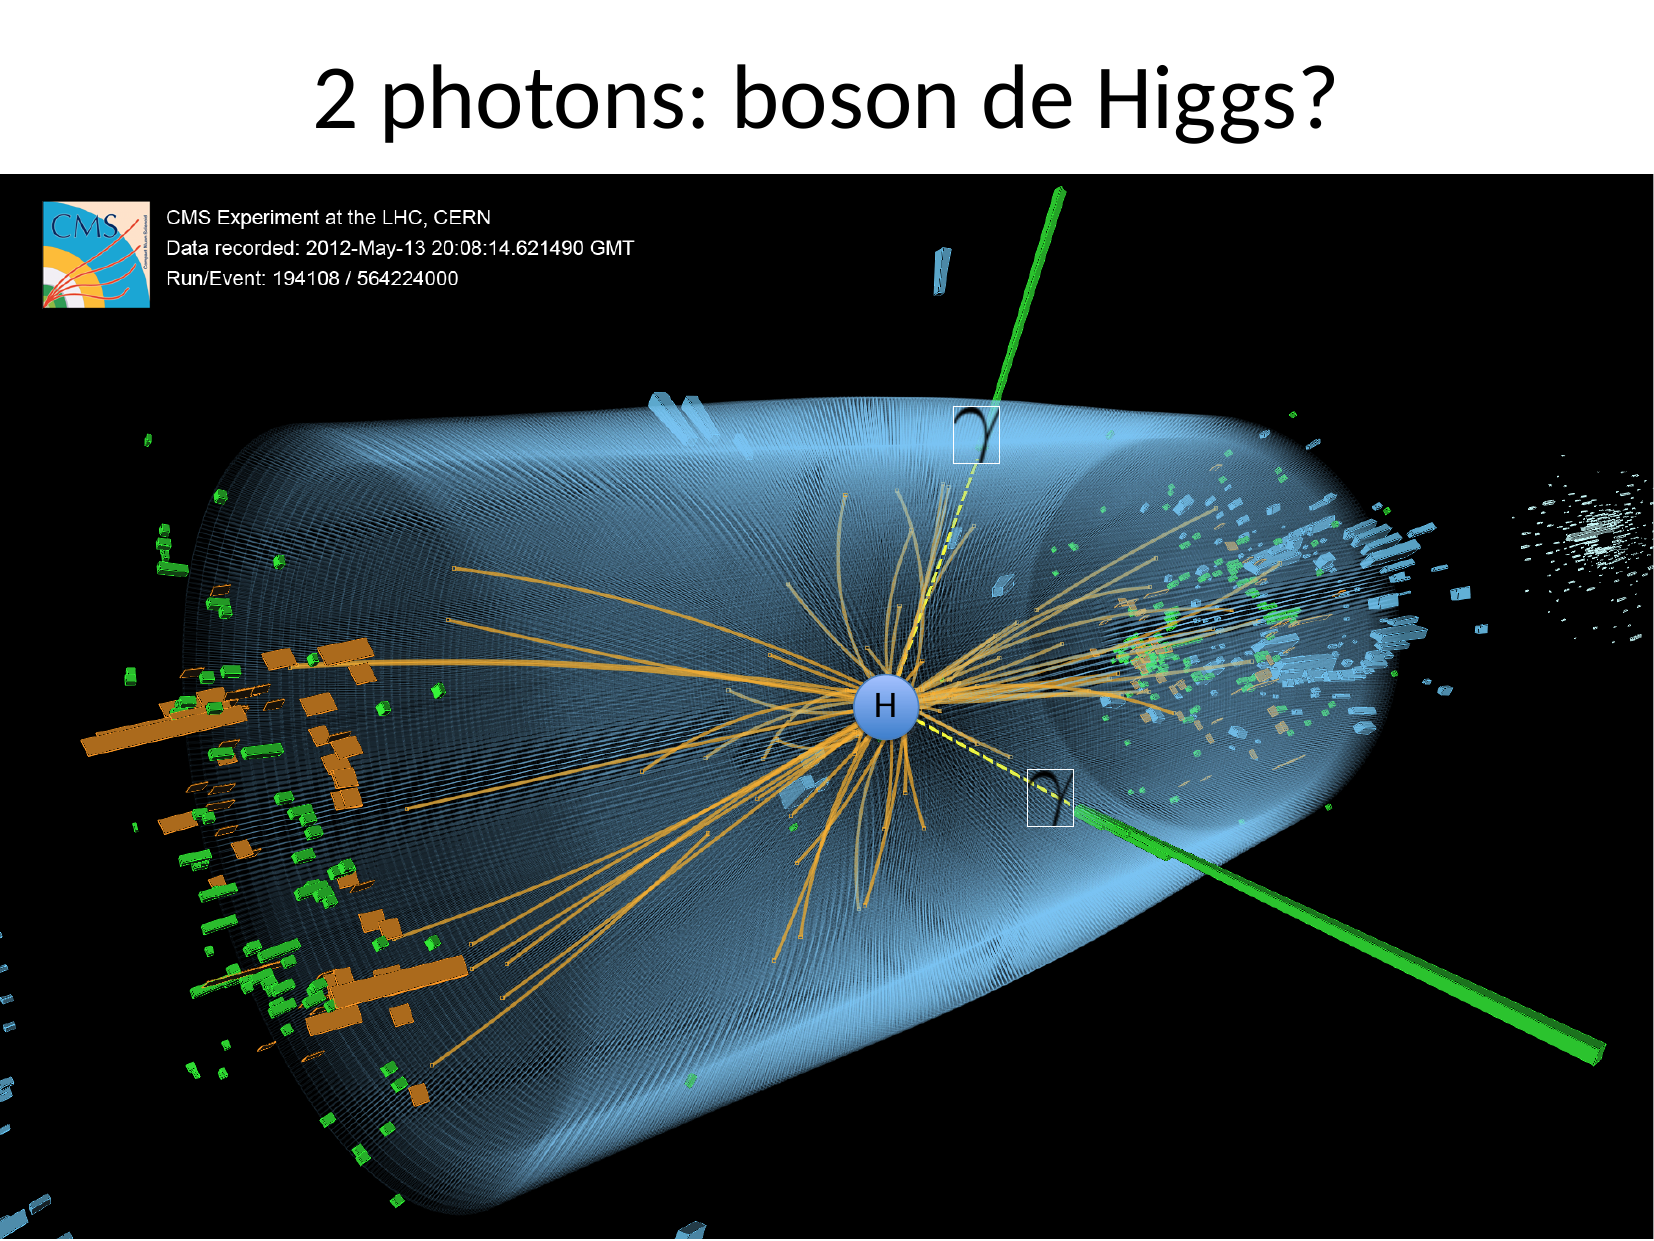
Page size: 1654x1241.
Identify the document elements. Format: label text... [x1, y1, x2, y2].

text_box H [858, 672, 903, 733]
text_box [866, 679, 919, 740]
title 2 photons: boson de Higgs? [82, 2, 1571, 174]
picture [0, 174, 1654, 1239]
text_box [853, 691, 858, 723]
